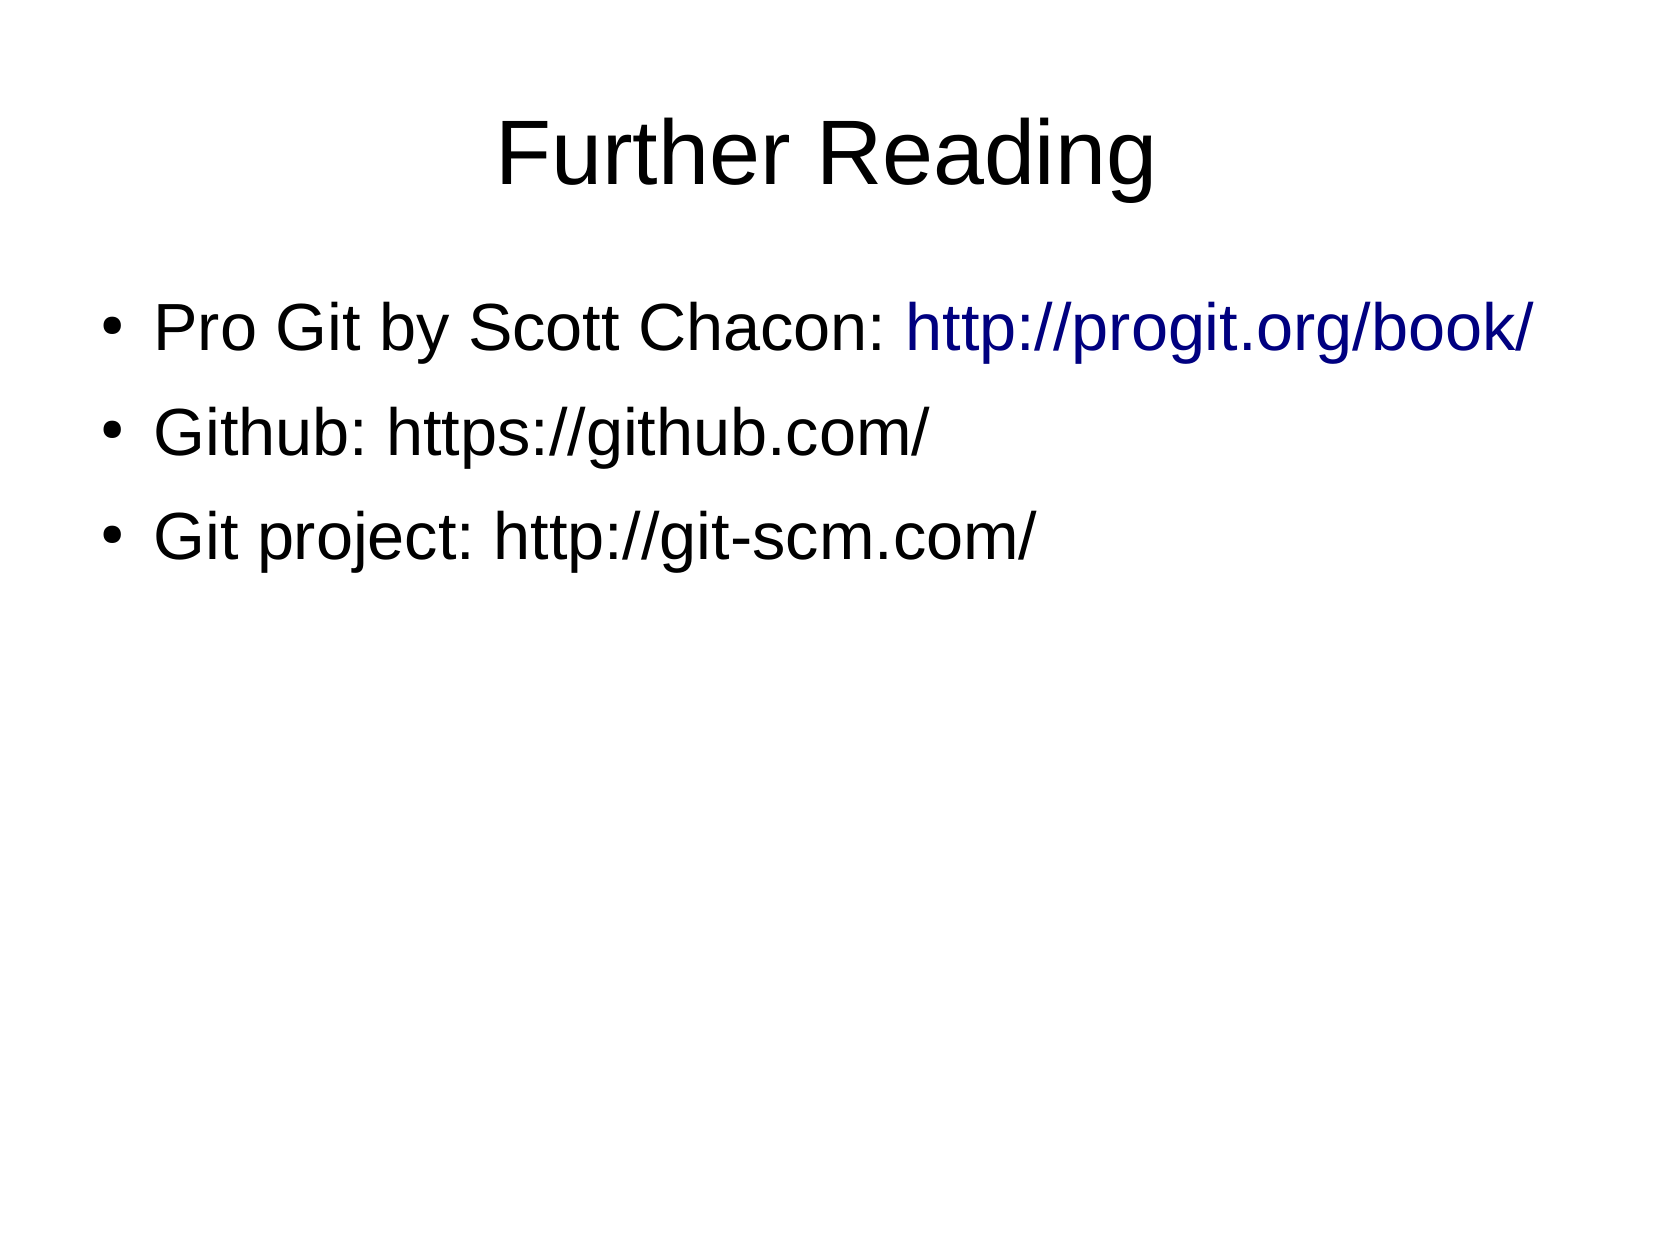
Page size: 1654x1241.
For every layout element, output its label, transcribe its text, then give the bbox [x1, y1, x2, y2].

list Pro Git by Scott Chacon: http://progit.org/book/ Github: https://github.com/ Git project: http://git-scm.com/ [82, 290, 1571, 1109]
title Further Reading [82, 49, 1571, 257]
